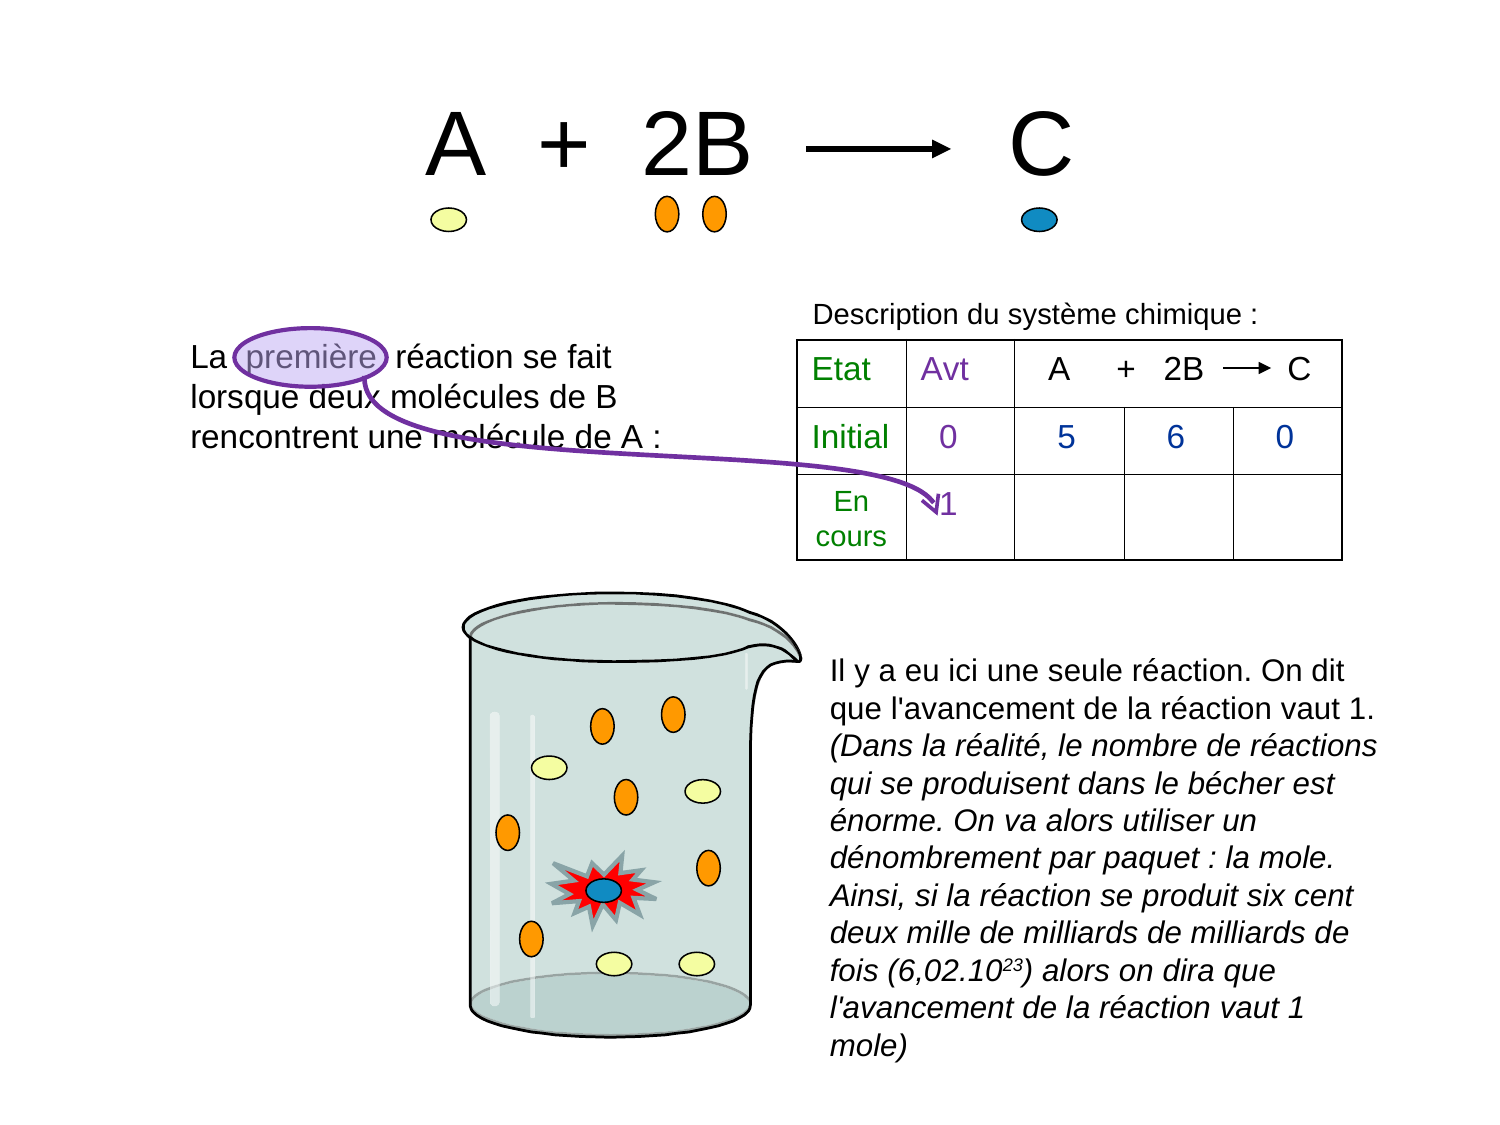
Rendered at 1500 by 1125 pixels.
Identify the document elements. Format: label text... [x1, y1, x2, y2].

table_cell 0 [1234, 408, 1341, 474]
text_box Il y a eu ici une seule réaction. On dit que l'avancement de la réaction vaut 1. (Dans la réalité, le nombre de réactions qui se produisent dans le bécher est énorme. On va alors utiliser un dénombrement par paquet : la mole. Ainsi, si la réaction se produit six cent deux mille de milliards de milliards de fois (6,02.1023) alors on dira que l'avancement de la réaction vaut 1 mole) [814, 643, 1394, 1070]
text_box [551, 855, 657, 926]
text_box [685, 779, 721, 804]
text_box [1021, 207, 1058, 232]
table_cell 6 [1125, 408, 1233, 474]
table_header Avt [907, 341, 1014, 407]
picture [460, 590, 804, 1040]
text_box La première réaction se fait lorsque deux molécules de B rencontrent une molécule de A : [329, 328, 692, 453]
table_cell En cours [798, 475, 906, 559]
text_box [590, 708, 615, 745]
table_cell [1015, 475, 1124, 559]
table_cell [1125, 475, 1233, 559]
table_cell Initial [798, 408, 906, 474]
text_box [702, 196, 727, 232]
text_box [519, 921, 544, 957]
text_box [596, 952, 632, 976]
title A + 2B C [75, 45, 1426, 233]
table_cell Initial [798, 466, 855, 474]
table_header A + 2B C [1015, 341, 1341, 407]
table_cell 5 [1015, 408, 1124, 474]
text_box [531, 756, 567, 780]
text_box [655, 196, 679, 232]
text_box [430, 207, 467, 232]
text_box [679, 952, 715, 976]
table_cell 1 [907, 475, 1014, 559]
text_box [234, 328, 387, 387]
text_box [661, 696, 686, 733]
text_box La première réaction se fait lorsque deux molécules de B rencontrent une molécule de A : [175, 328, 692, 464]
table_header Etat [798, 341, 906, 407]
table_cell 0 [907, 408, 1014, 474]
text_box [614, 779, 638, 816]
text_box [496, 814, 520, 851]
table_cell [1234, 475, 1341, 559]
text_box [696, 850, 721, 886]
text_box Description du système chimique : [798, 287, 1314, 339]
